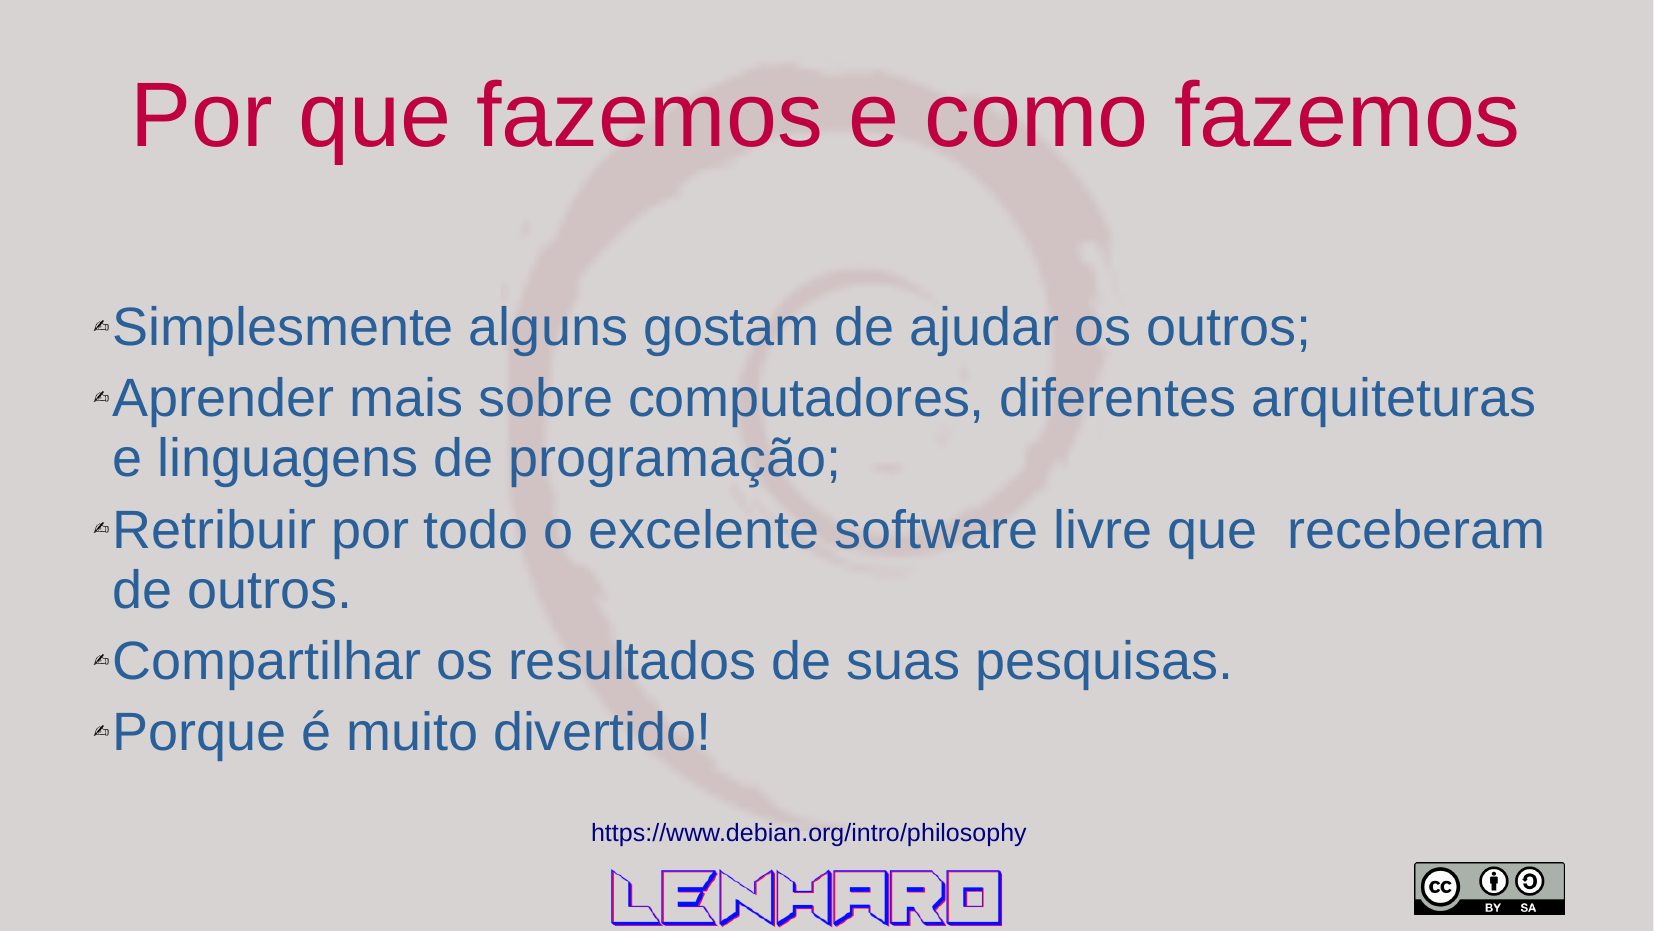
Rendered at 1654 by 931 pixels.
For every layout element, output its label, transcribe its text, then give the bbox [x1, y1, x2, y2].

text_box https://www.debian.org/intro/philosophy [59, 811, 1560, 854]
list Simplesmente alguns gostam de ajudar os outros; Aprender mais sobre computadores, diferentes arquiteturas e linguagens de programação; Retribuir por todo o excelente software livre que receberam de outros. Compartilhar os resultados de suas pesquisas. Porque é muito divertido! [86, 225, 1576, 765]
title Por que fazemos e como fazemos [82, 37, 1571, 193]
picture [0, 0, 1654, 931]
